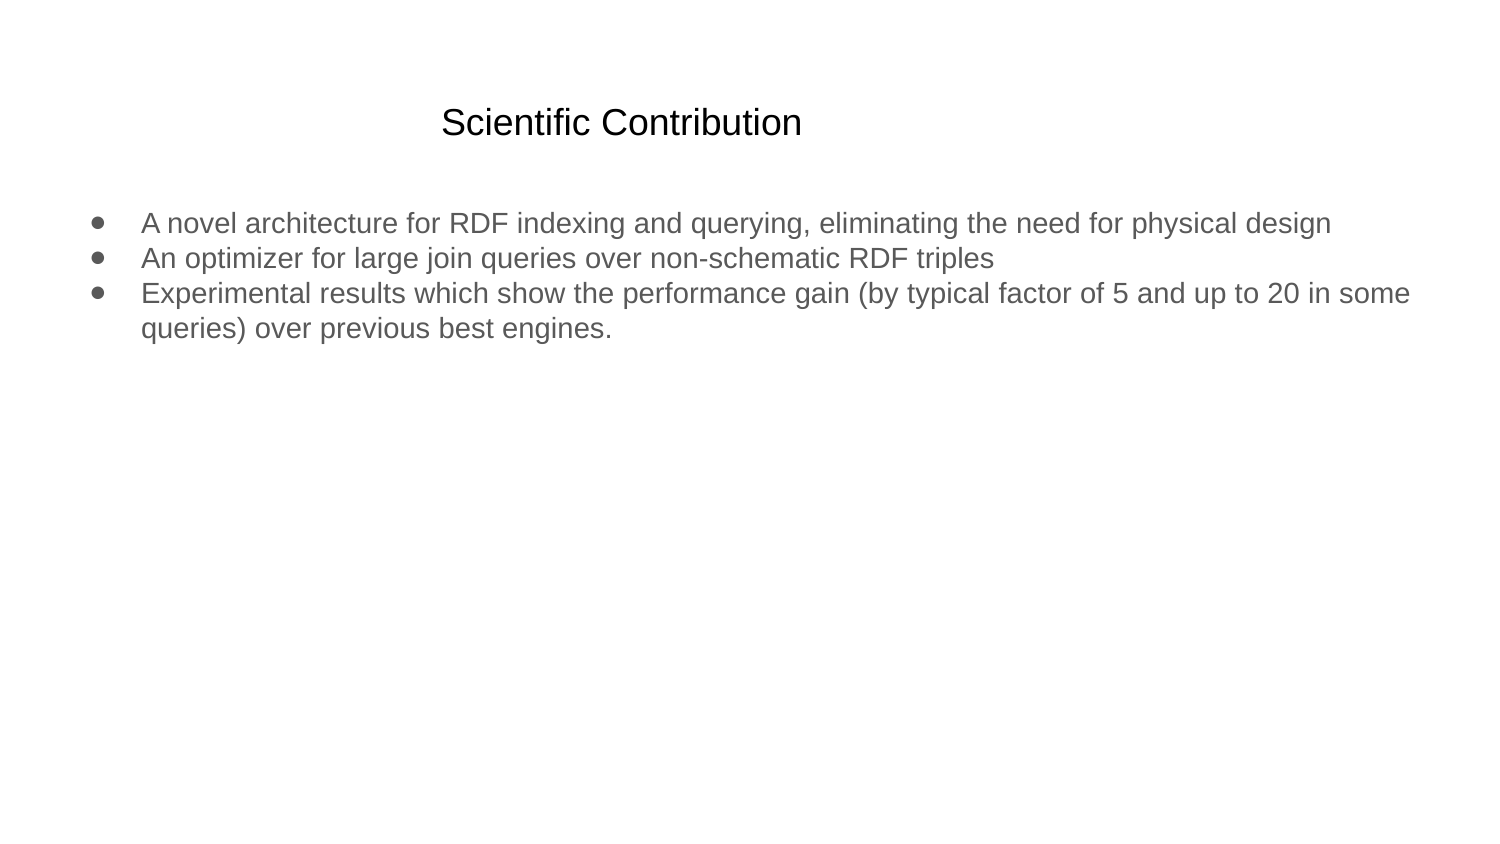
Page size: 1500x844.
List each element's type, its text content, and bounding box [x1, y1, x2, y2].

list A novel architecture for RDF indexing and querying, eliminating the need for physical design An optimizer for large join queries over non-schematic RDF triples Experimental results which show the performance gain (by typical factor of 5 and up to 20 in some queries) over previous best engines. [51, 189, 1449, 456]
title Scientific Contribution [51, 72, 1449, 167]
